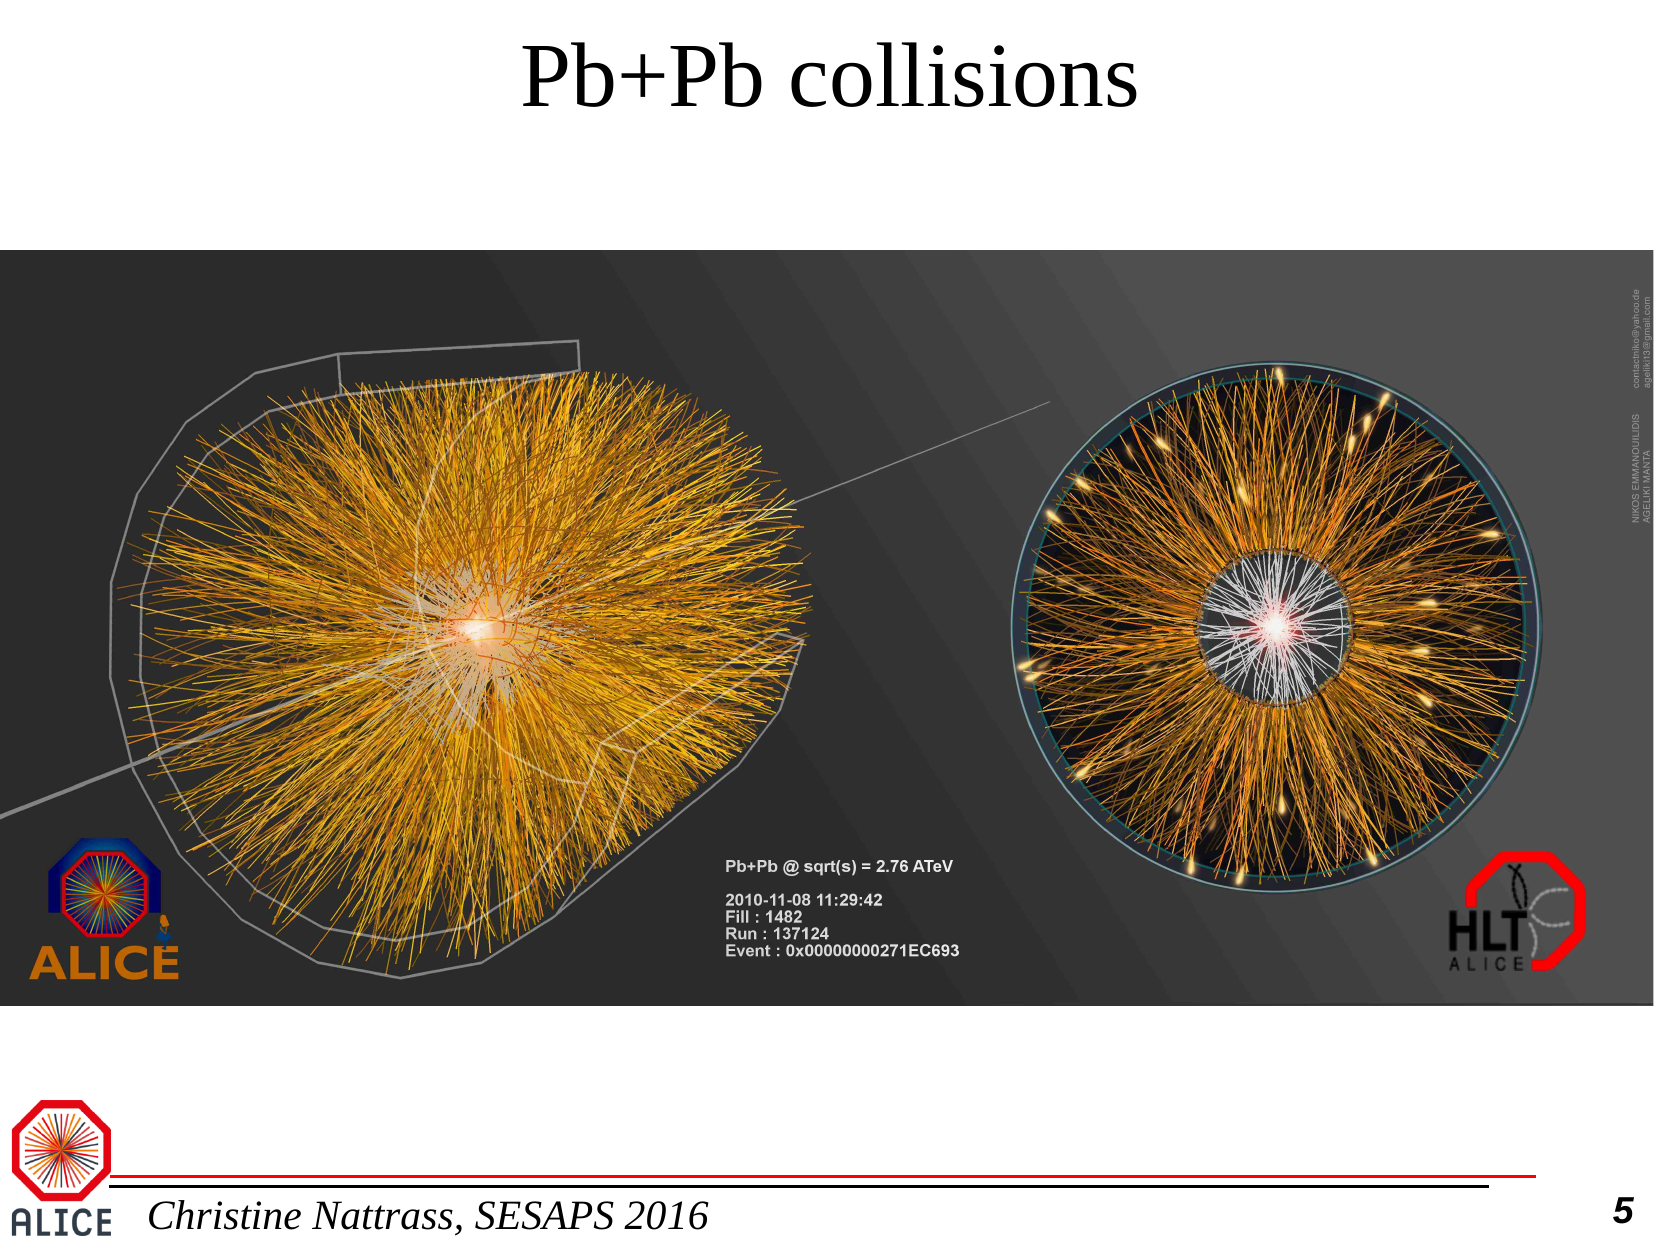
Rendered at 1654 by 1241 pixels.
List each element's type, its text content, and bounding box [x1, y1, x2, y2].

title Pb+Pb collisions [86, 0, 1575, 150]
picture [0, 250, 1654, 1006]
text_box 5 [1573, 1181, 1649, 1239]
picture [11, 1100, 111, 1236]
